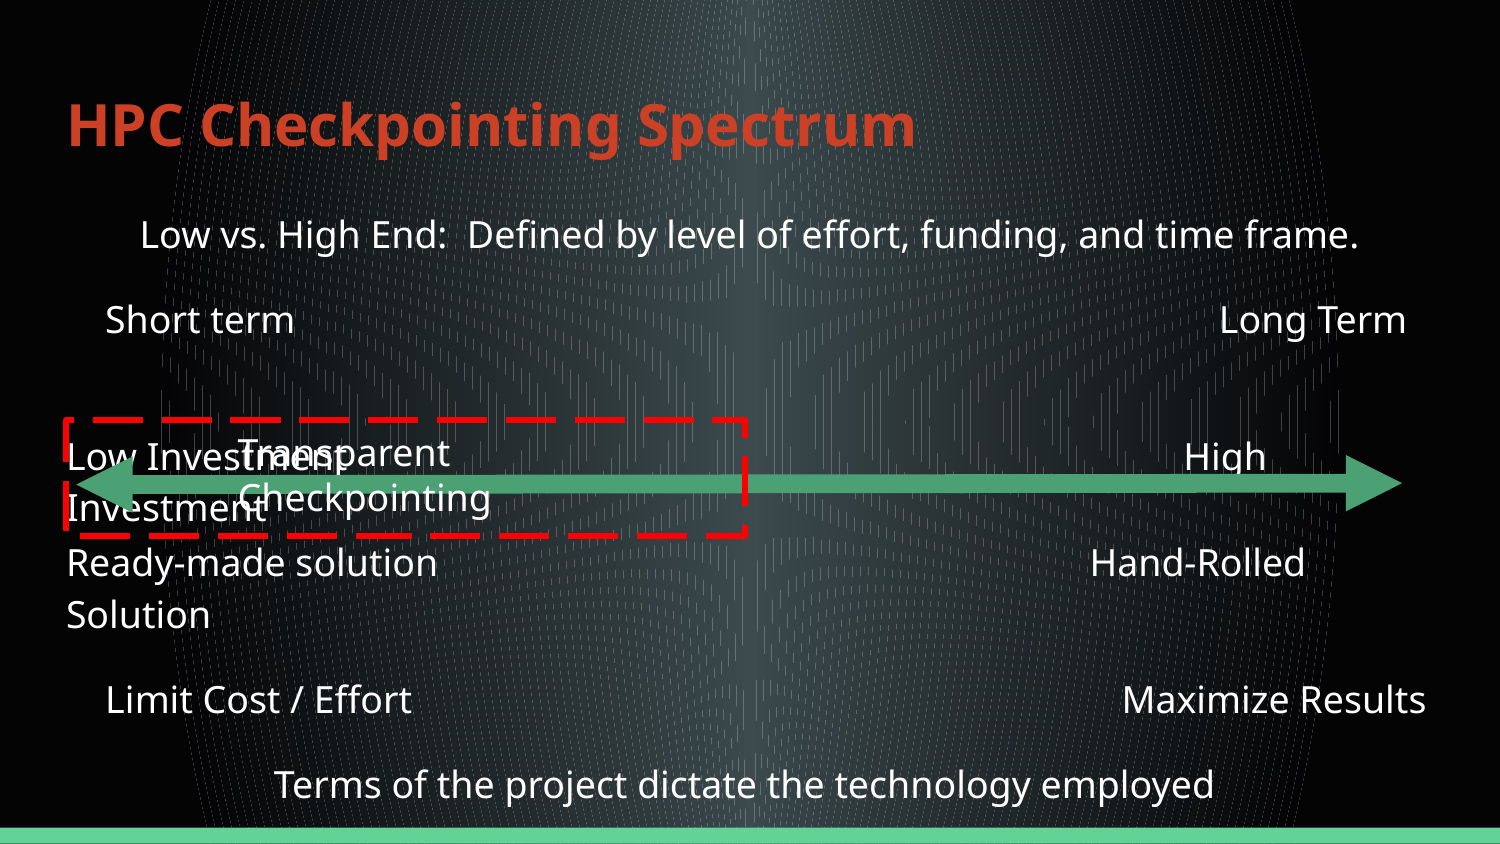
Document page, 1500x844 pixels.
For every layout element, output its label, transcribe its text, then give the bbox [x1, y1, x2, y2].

text_box Transparent Checkpointing [222, 414, 712, 523]
list Low vs. High End: Defined by level of effort, funding, and time frame. Short term Long Term Low Investment High Investment [51, 189, 1449, 472]
title HPC Checkpointing Spectrum [51, 72, 1449, 167]
list Ready-made solution Hand-Rolled Solution Limit Cost / Effort Maximize Results Terms of the project dictate the technology employed [51, 517, 1449, 793]
